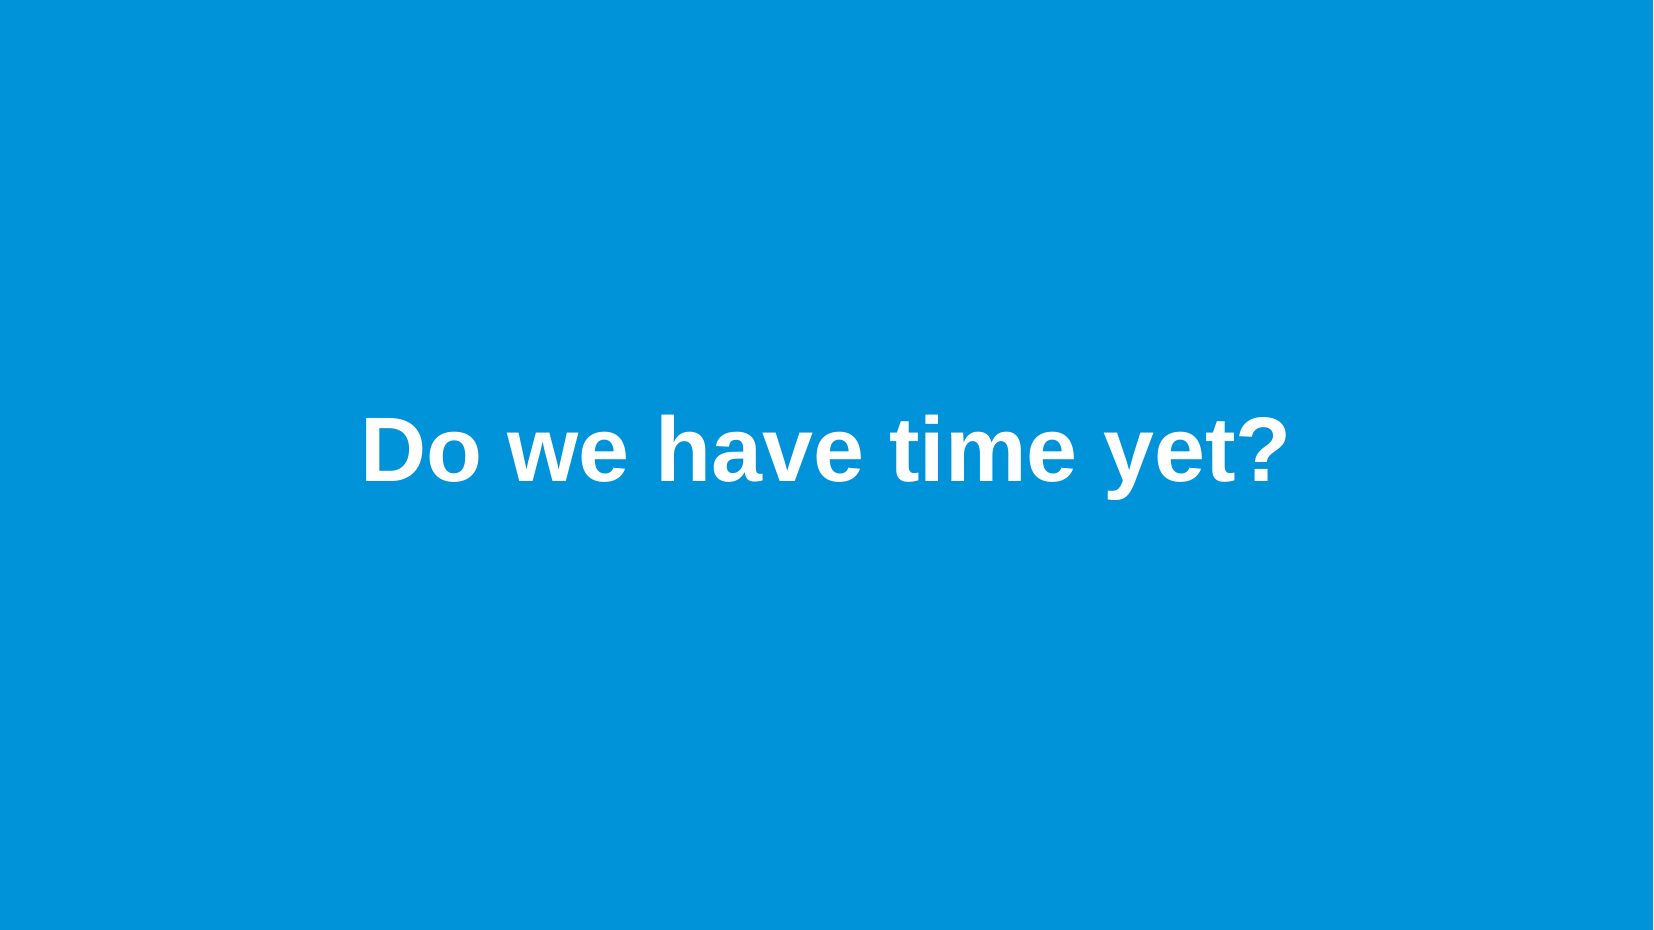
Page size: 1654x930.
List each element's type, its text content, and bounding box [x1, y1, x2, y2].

title Do we have time yet? [82, 37, 1571, 863]
